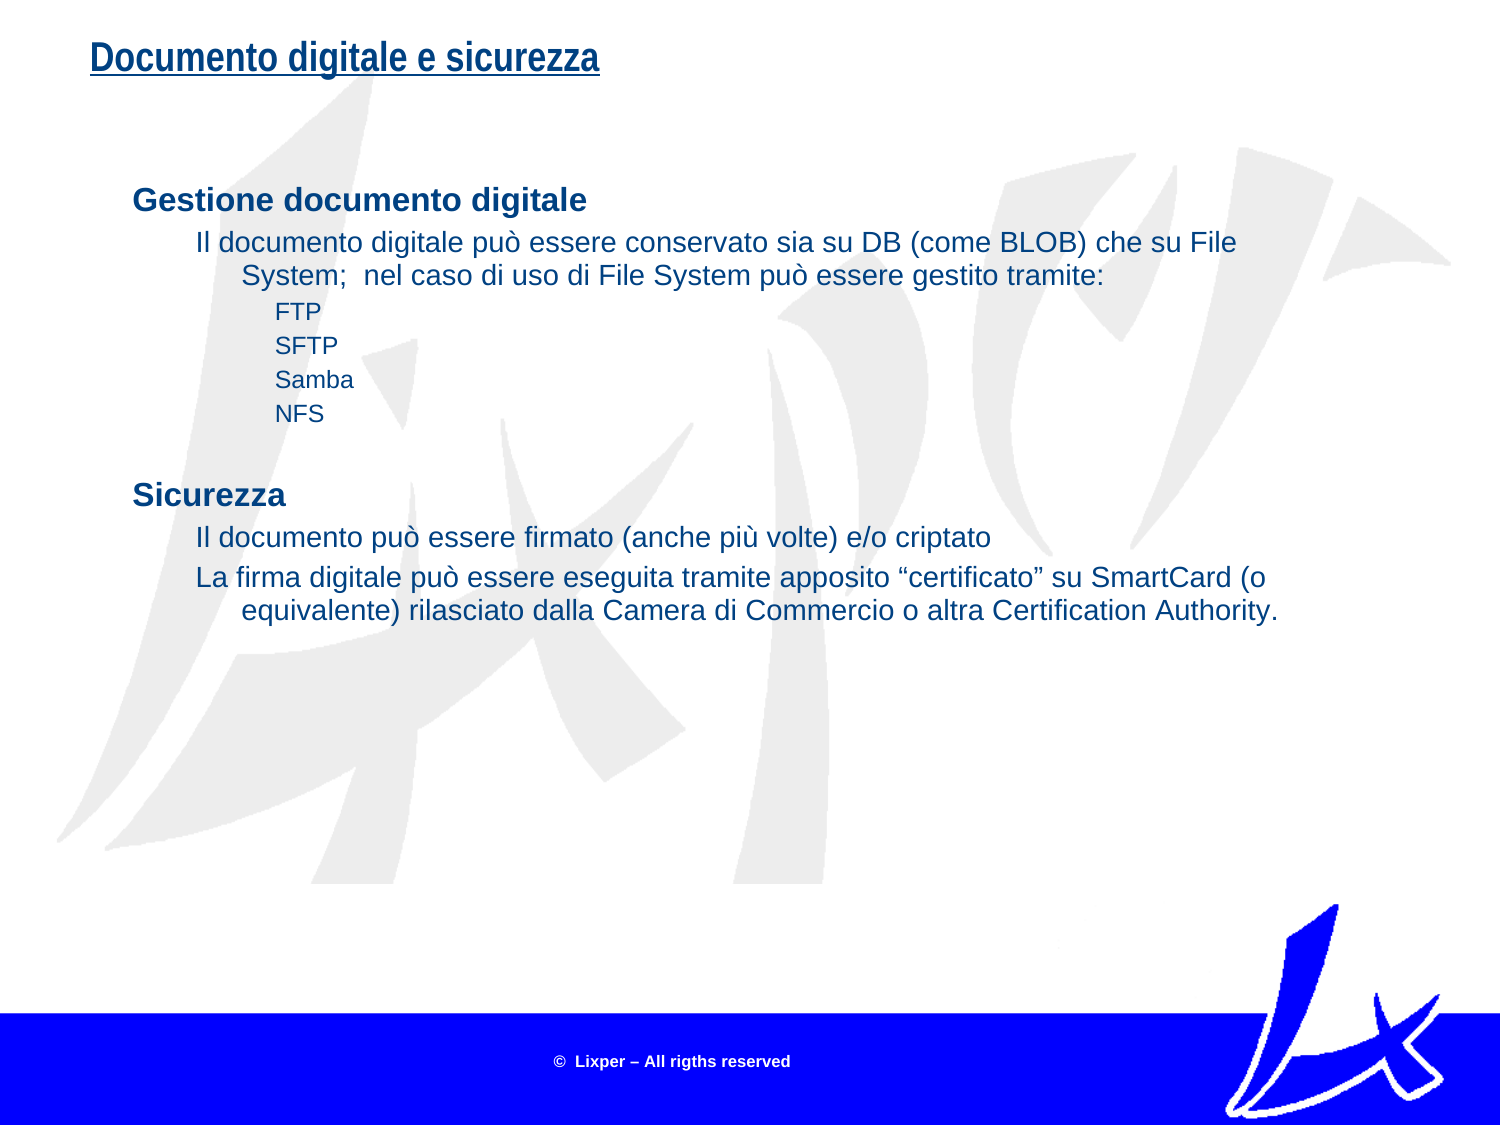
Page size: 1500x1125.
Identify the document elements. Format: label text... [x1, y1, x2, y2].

title Documento digitale e sicurezza [75, 33, 1399, 110]
picture [0, 0, 1500, 1125]
list Gestione documento digitale Il documento digitale può essere conservato sia su DB (come BLOB) che su File System; nel caso di uso di File System può essere gestito tramite: FTP SFTP Samba NFS Sicurezza Il documento può essere firmato (anche più volte) e/o criptato La firma digitale può essere eseguita tramite apposito “certificato” su SmartCard (o equivalente) rilasciato dalla Camera di Commercio o altra Certification Authority. [117, 173, 1362, 800]
